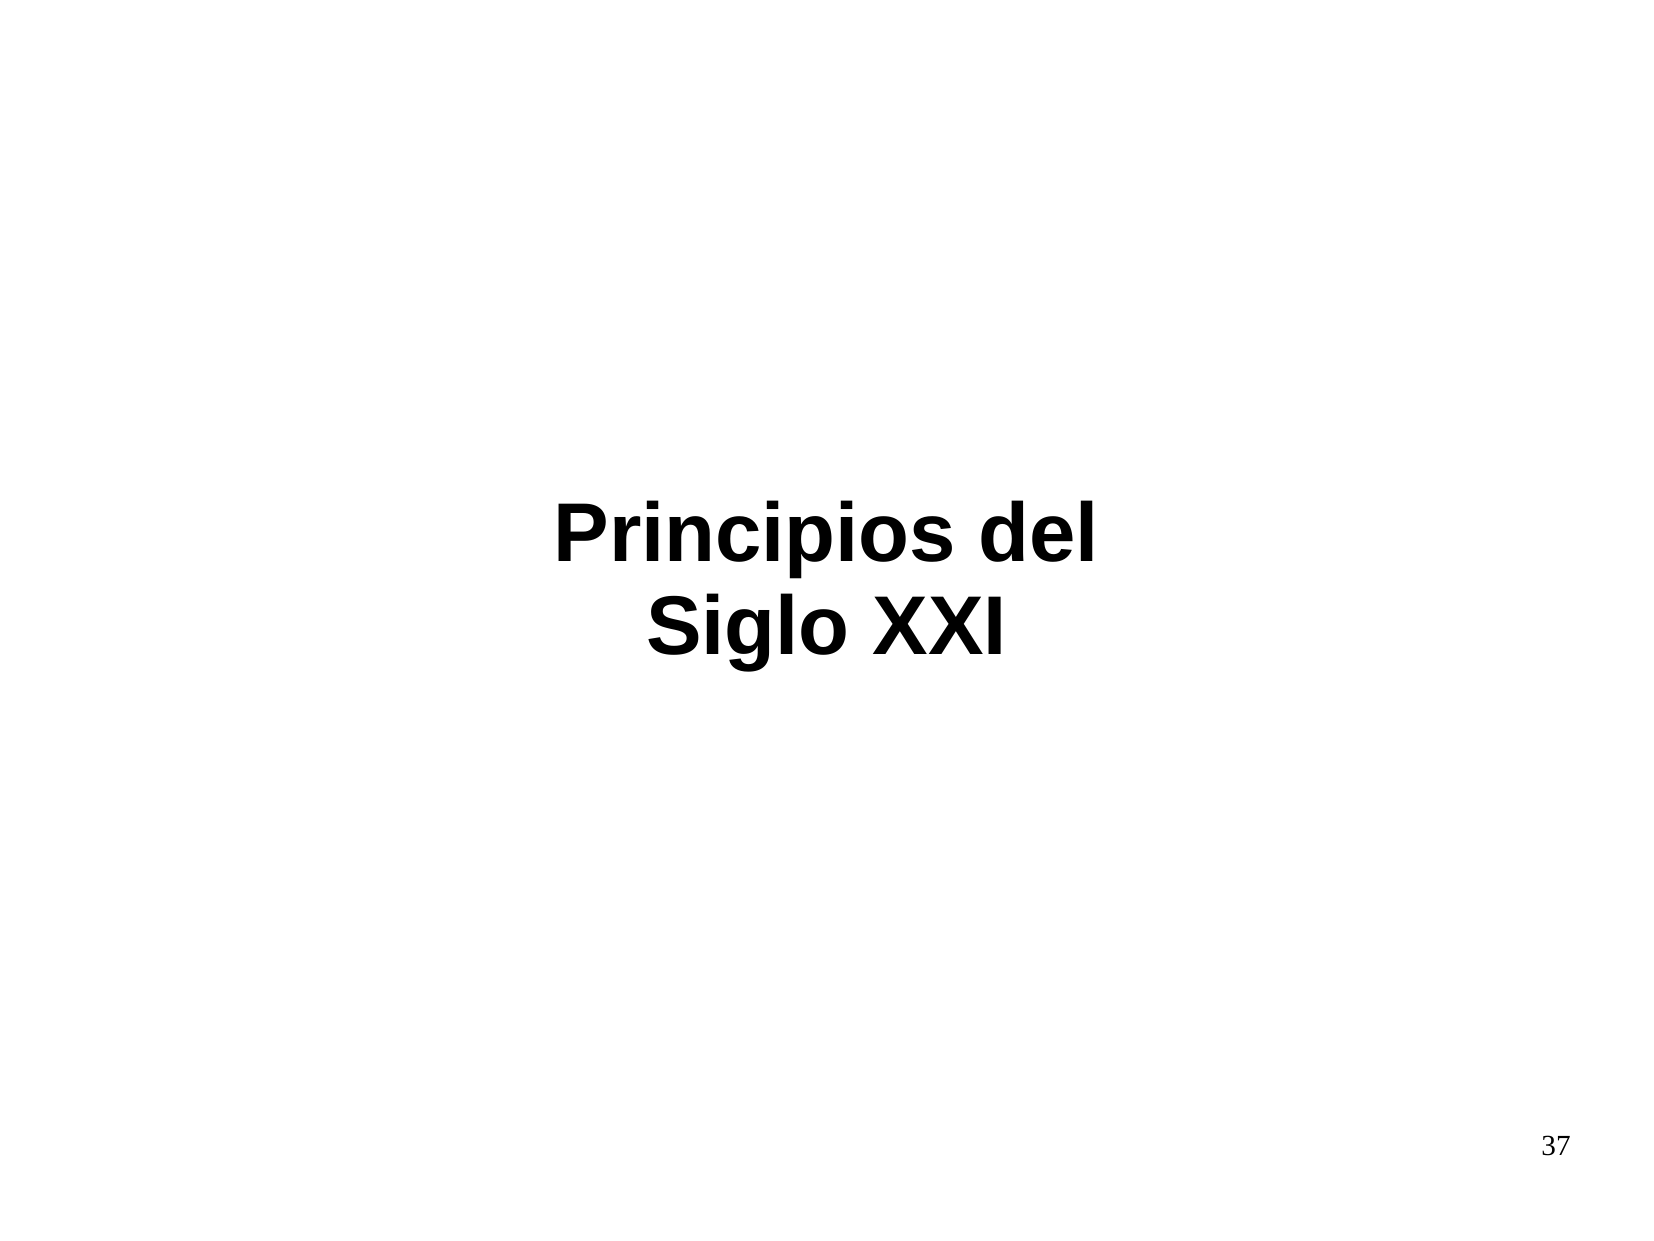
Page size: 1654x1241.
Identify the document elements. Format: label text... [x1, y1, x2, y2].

subtitle Principios del Siglo XXI [82, 56, 1571, 1102]
